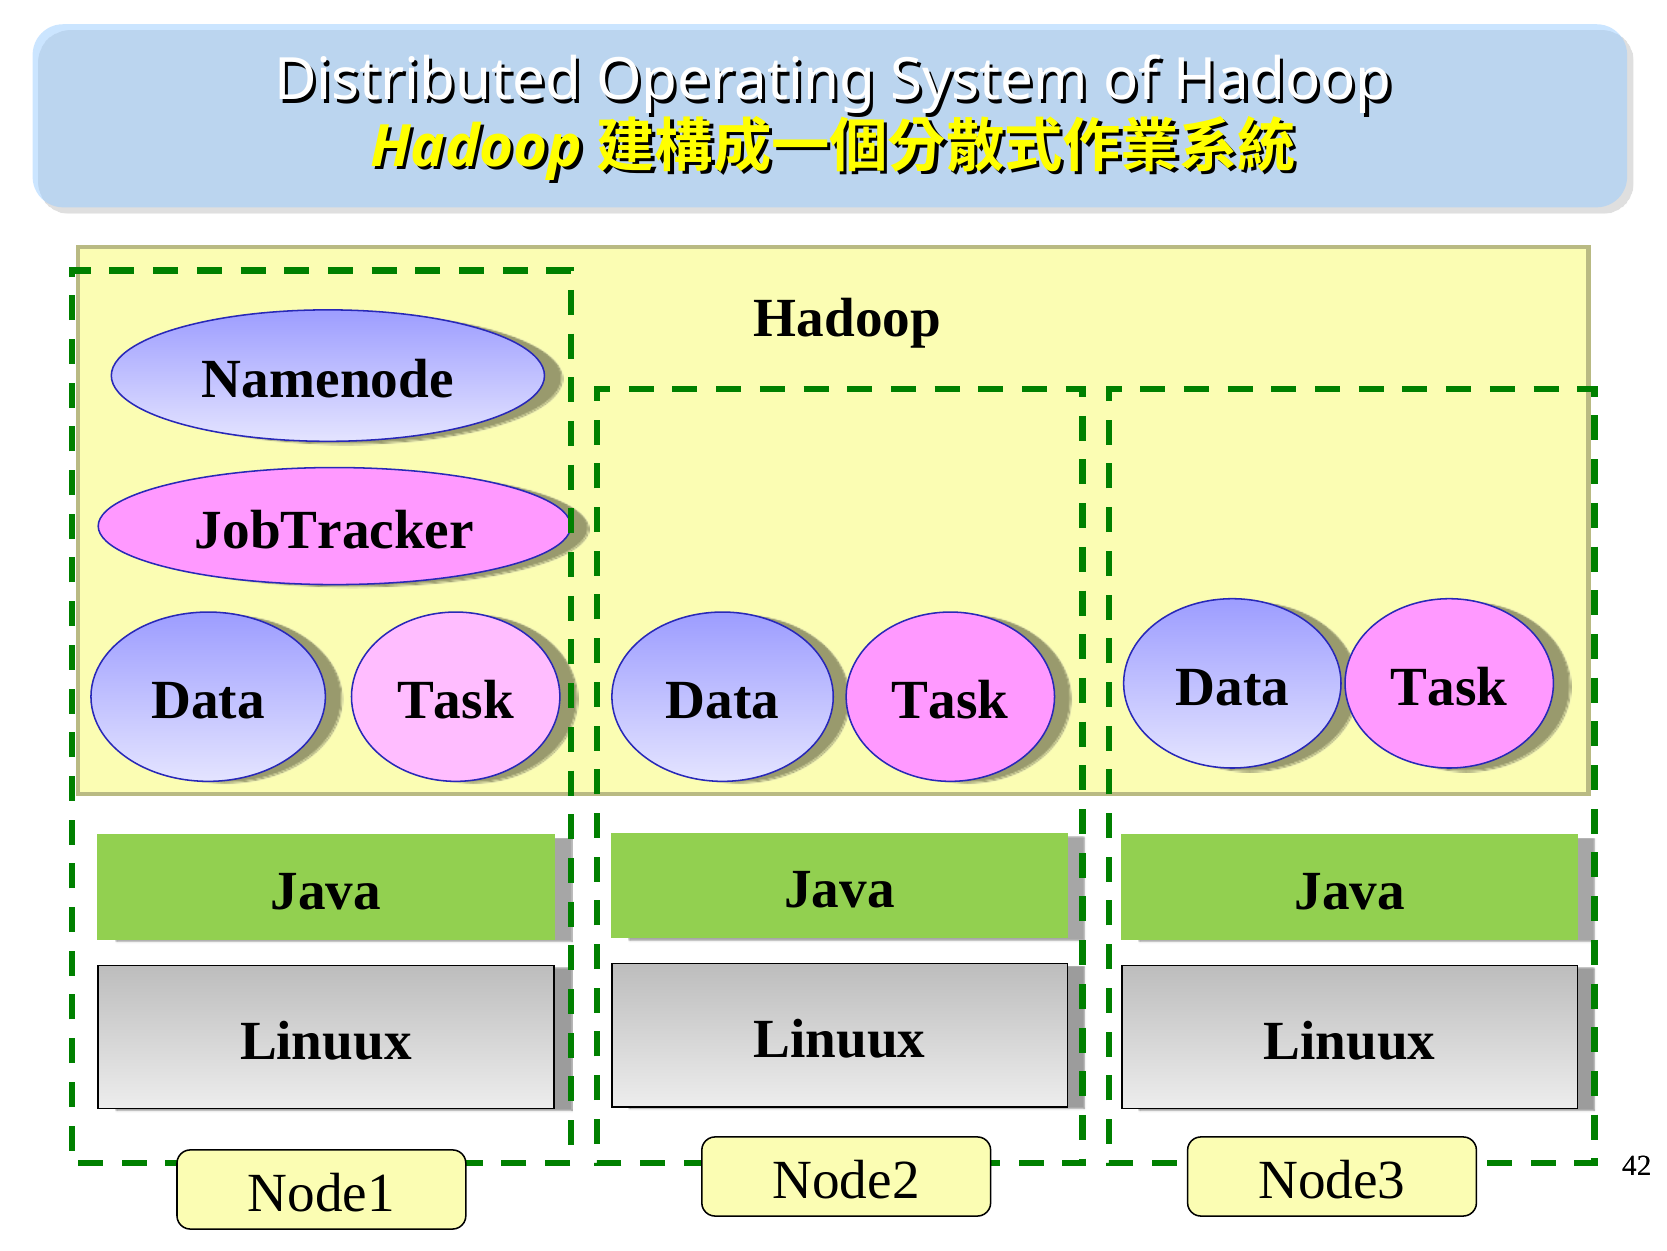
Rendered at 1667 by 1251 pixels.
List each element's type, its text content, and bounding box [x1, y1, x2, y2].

text_box Node1 [176, 1149, 466, 1230]
text_box Namenode [111, 309, 545, 442]
text_box Task [351, 612, 560, 782]
text_box [78, 247, 1589, 795]
text_box Java [611, 833, 1068, 938]
text_box Java [1121, 835, 1578, 940]
text_box [32, 24, 1628, 208]
title Distributed Operating System of Hadoop Hadoop建構成一個分散式作業系統 [124, 34, 1542, 193]
text_box Java [98, 835, 554, 940]
text_box Data [1123, 598, 1342, 769]
text_box Hadoop [559, 273, 1137, 356]
text_box Task [846, 612, 1055, 782]
text_box <number> [1472, 1138, 1667, 1223]
text_box Linuux [611, 963, 1068, 1107]
text_box Task [1345, 598, 1554, 769]
text_box Linuux [98, 965, 554, 1109]
text_box Node2 [701, 1136, 991, 1217]
text_box Node3 [1187, 1136, 1477, 1217]
text_box Data [611, 612, 834, 782]
text_box Data [90, 612, 326, 782]
text_box JobTracker [98, 467, 570, 585]
text_box Linuux [1121, 965, 1578, 1109]
